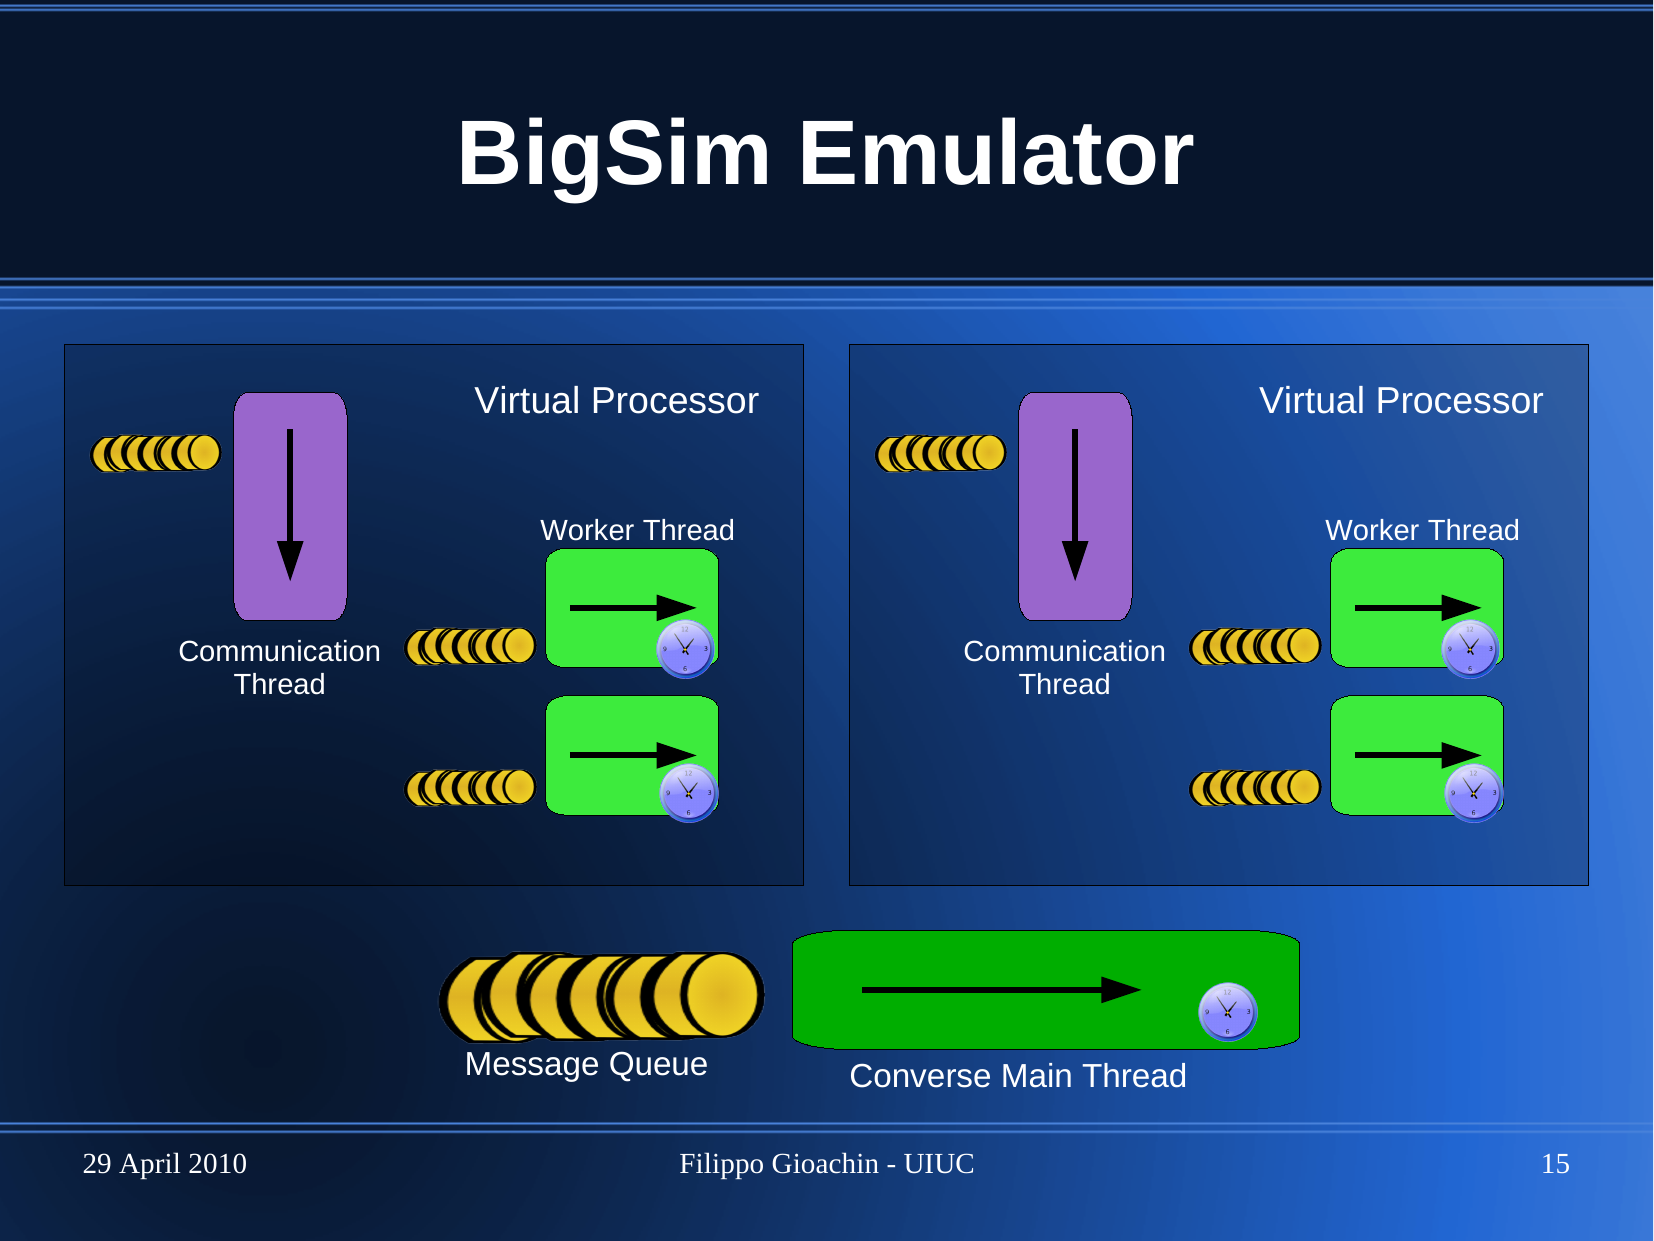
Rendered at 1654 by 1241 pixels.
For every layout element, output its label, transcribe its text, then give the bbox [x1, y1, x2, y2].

text_box [792, 930, 1300, 1050]
text_box Converse Main Thread [834, 1049, 1203, 1102]
text_box Communication Thread [163, 627, 397, 709]
text_box Communication Thread [948, 627, 1182, 709]
text_box Worker Thread [525, 506, 751, 554]
text_box [64, 344, 804, 886]
picture [0, 0, 1654, 1241]
text_box [849, 344, 1589, 886]
text_box Virtual Processor [459, 372, 775, 430]
text_box Message Queue [449, 1037, 724, 1090]
title BigSim Emulator [82, 49, 1571, 257]
text_box Worker Thread [1310, 506, 1536, 554]
text_box Virtual Processor [1244, 372, 1560, 430]
